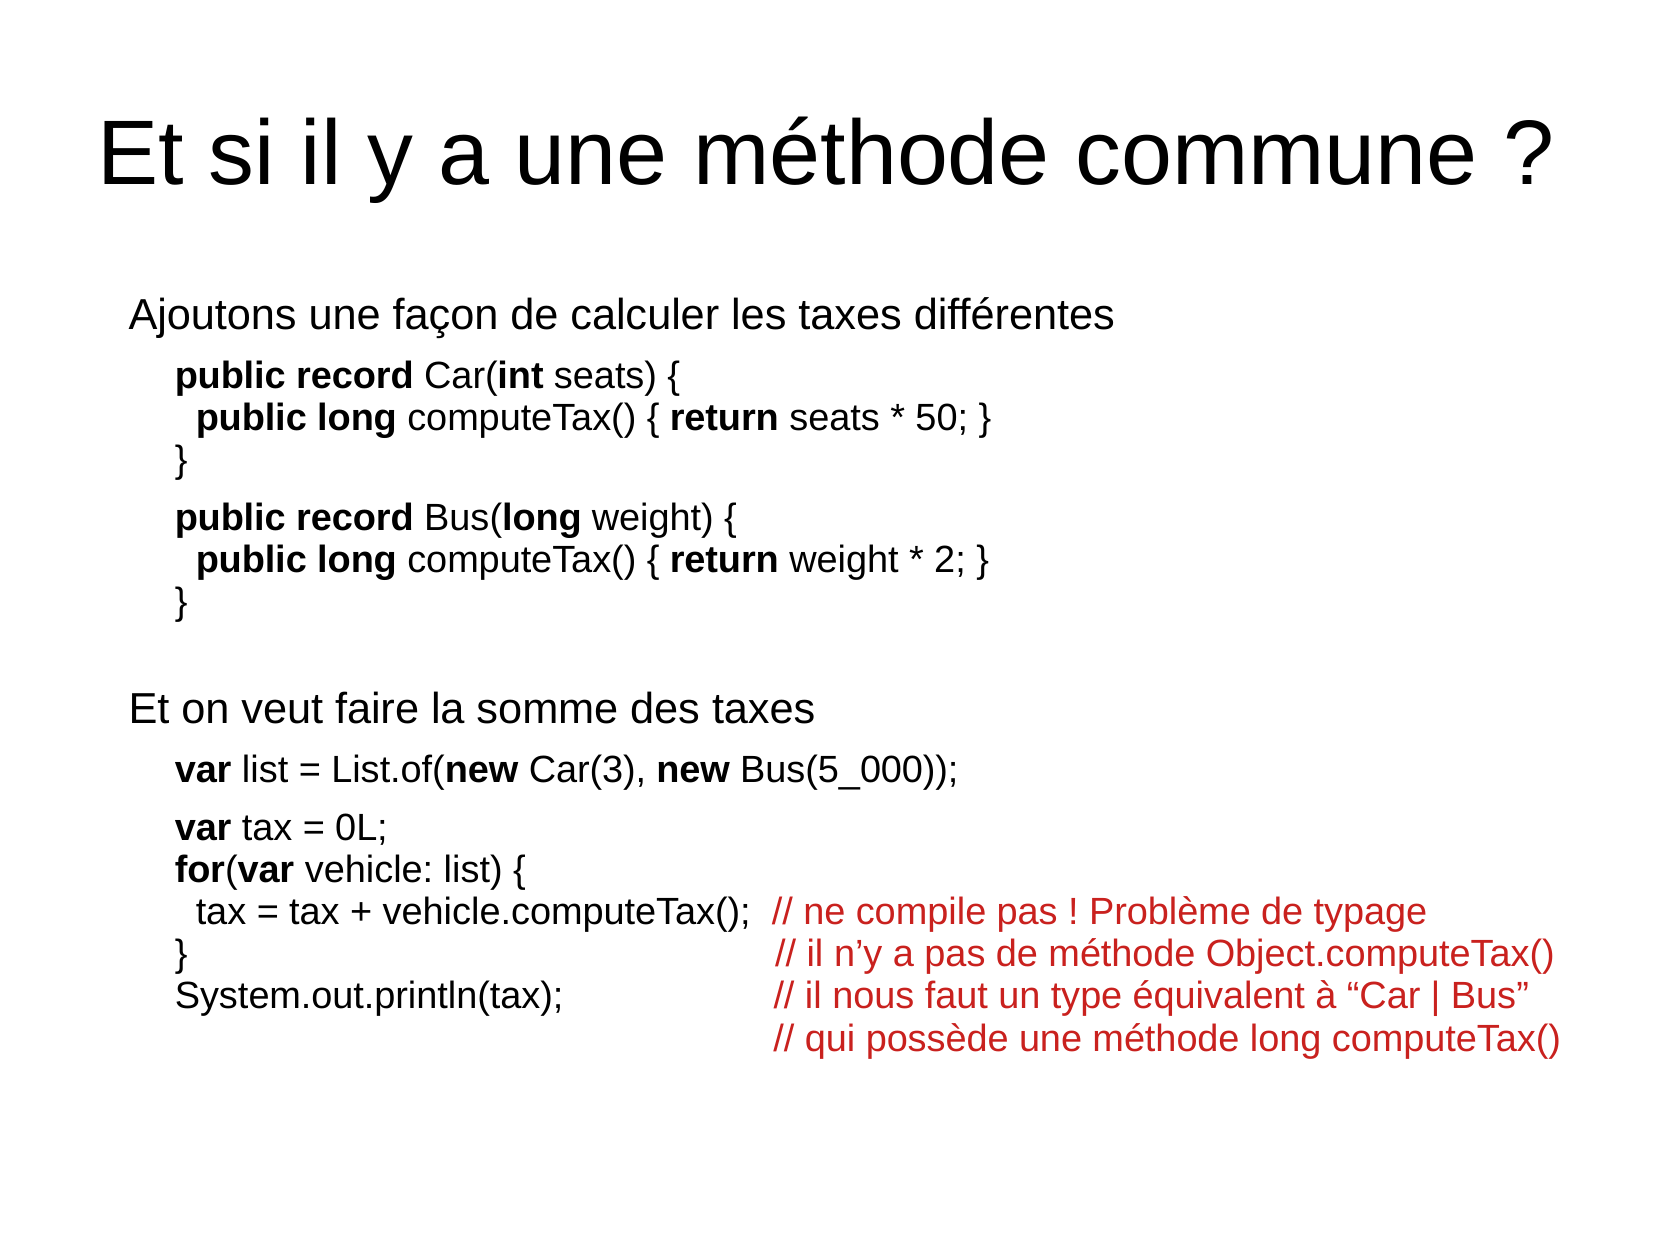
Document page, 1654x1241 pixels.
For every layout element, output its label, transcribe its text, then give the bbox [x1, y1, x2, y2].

title Et si il y a une méthode commune ? [82, 49, 1571, 257]
list Ajoutons une façon de calculer les taxes différentes public record Car(int seats) { public long computeTax() { return seats * 50; } } public record Bus(long weight) { public long computeTax() { return weight * 2; } } Et on veut faire la somme des taxes var list = List.of(new Car(3), new Bus(5_000)); var tax = 0L; for(var vehicle: list) { tax = tax + vehicle.computeTax(); // ne compile pas ! Problème de typage } // il n’y a pas de méthode Object.computeTax() System.out.println(tax); // il nous faut un type équivalent à “Car | Bus” // qui possède une méthode long computeTax() [82, 290, 1571, 1081]
